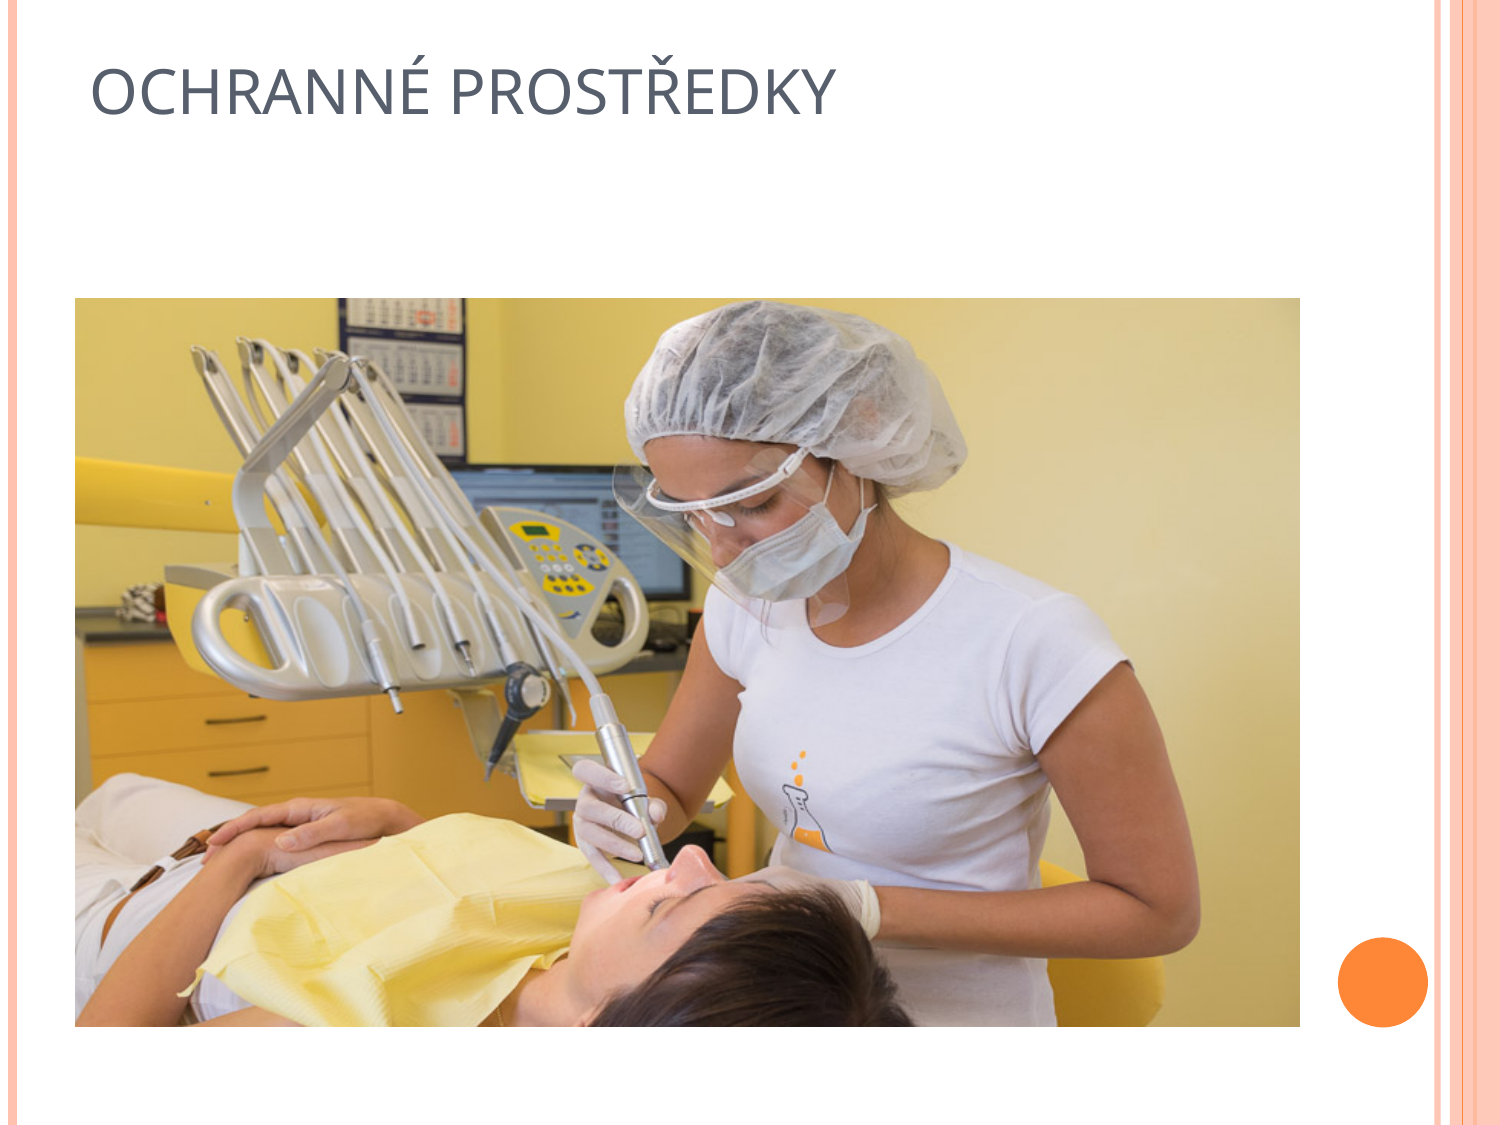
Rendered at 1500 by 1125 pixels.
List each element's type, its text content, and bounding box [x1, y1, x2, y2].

picture [75, 298, 1300, 1027]
title OCHRANNÉ PROSTŘEDKY [75, 45, 1300, 233]
